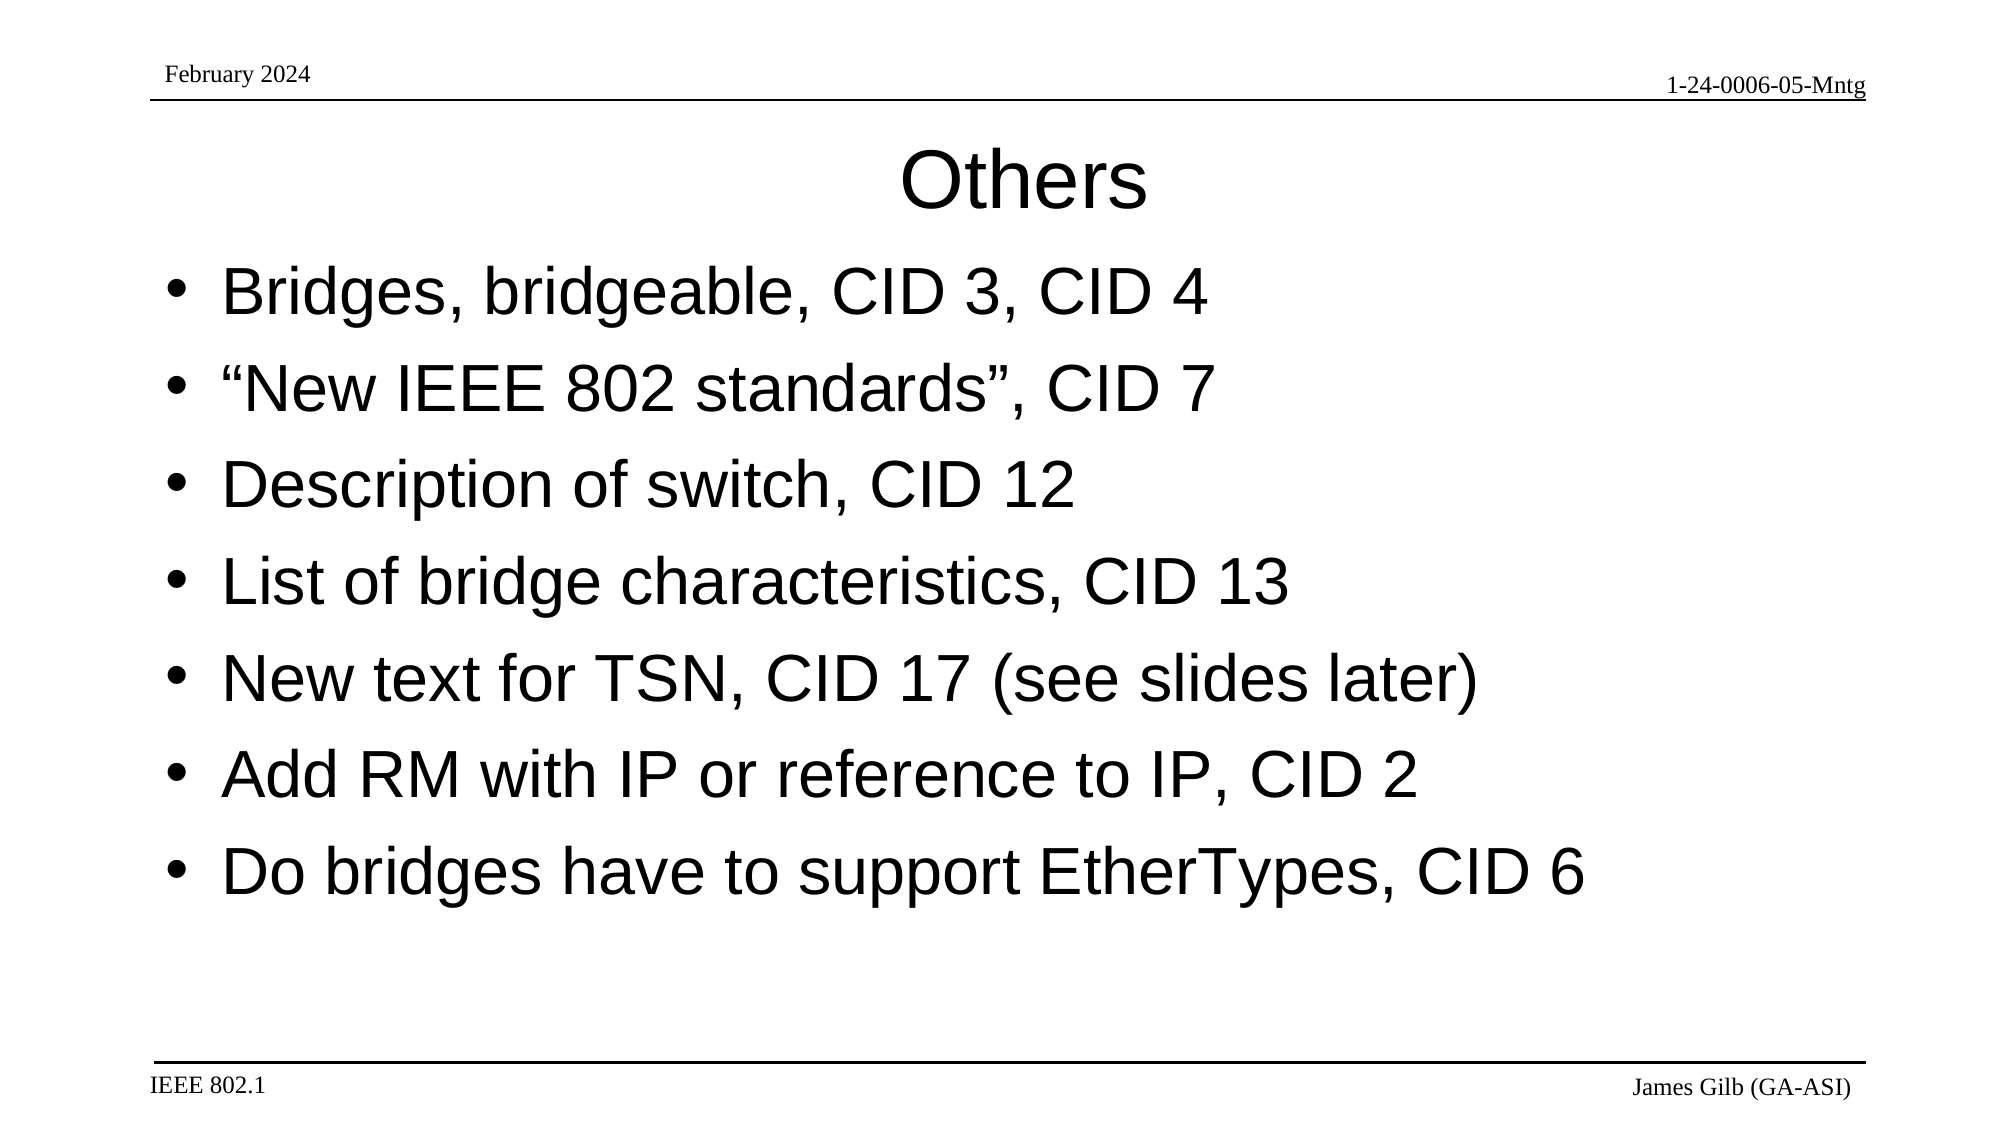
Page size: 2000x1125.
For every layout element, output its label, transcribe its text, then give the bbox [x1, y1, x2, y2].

list Bridges, bridgeable, CID 3, CID 4 “New IEEE 802 standards”, CID 7 Description of switch, CID 12 List of bridge characteristics, CID 13 New text for TSN, CID 17 (see slides later) Add RM with IP or reference to IP, CID 2 Do bridges have to support EtherTypes, CID 6 [149, 239, 1900, 1051]
title Others [149, 112, 1900, 238]
